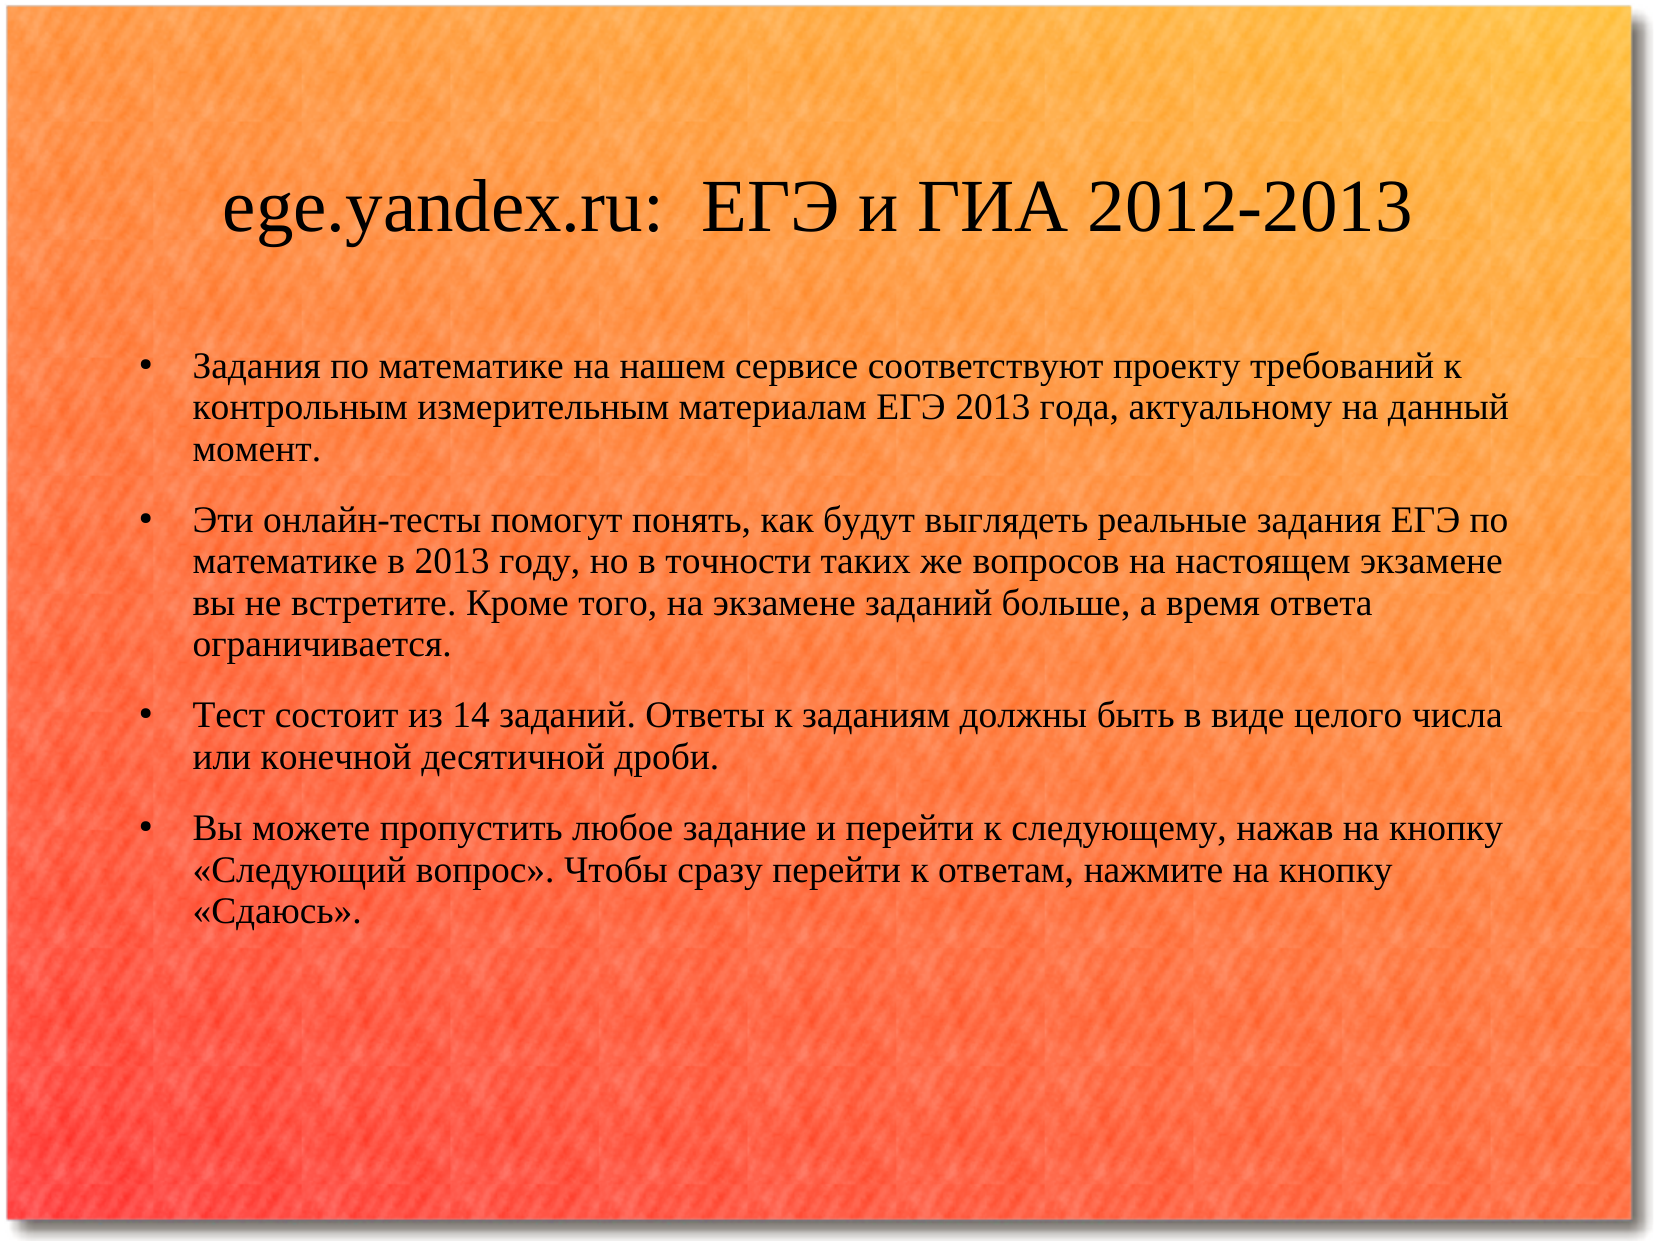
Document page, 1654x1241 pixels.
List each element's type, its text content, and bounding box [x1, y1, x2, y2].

picture [0, 0, 1654, 1241]
list Задания по математике на нашем сервисе соответствуют проекту требований к контрольным измерительным материалам ЕГЭ 2013 года, актуальному на данный момент. Эти онлайн-тесты помогут понять, как будут выглядеть реальные задания ЕГЭ по математике в 2013 году, но в точности таких же вопросов на настоящем экзамене вы не встретите. Кроме того, на экзамене заданий больше, а время ответа ограничивается. Тест состоит из 14 заданий. Ответы к заданиям должны быть в виде целого числа или конечной десятичной дроби. Вы можете пропустить любое задание и перейти к следующему, нажав на кнопку «Следующий вопрос». Чтобы сразу перейти к ответам, нажмите на кнопку «Сдаюсь». [121, 344, 1534, 1127]
title ege.yandex.ru: ЕГЭ и ГИА 2012-2013 [121, 102, 1534, 310]
